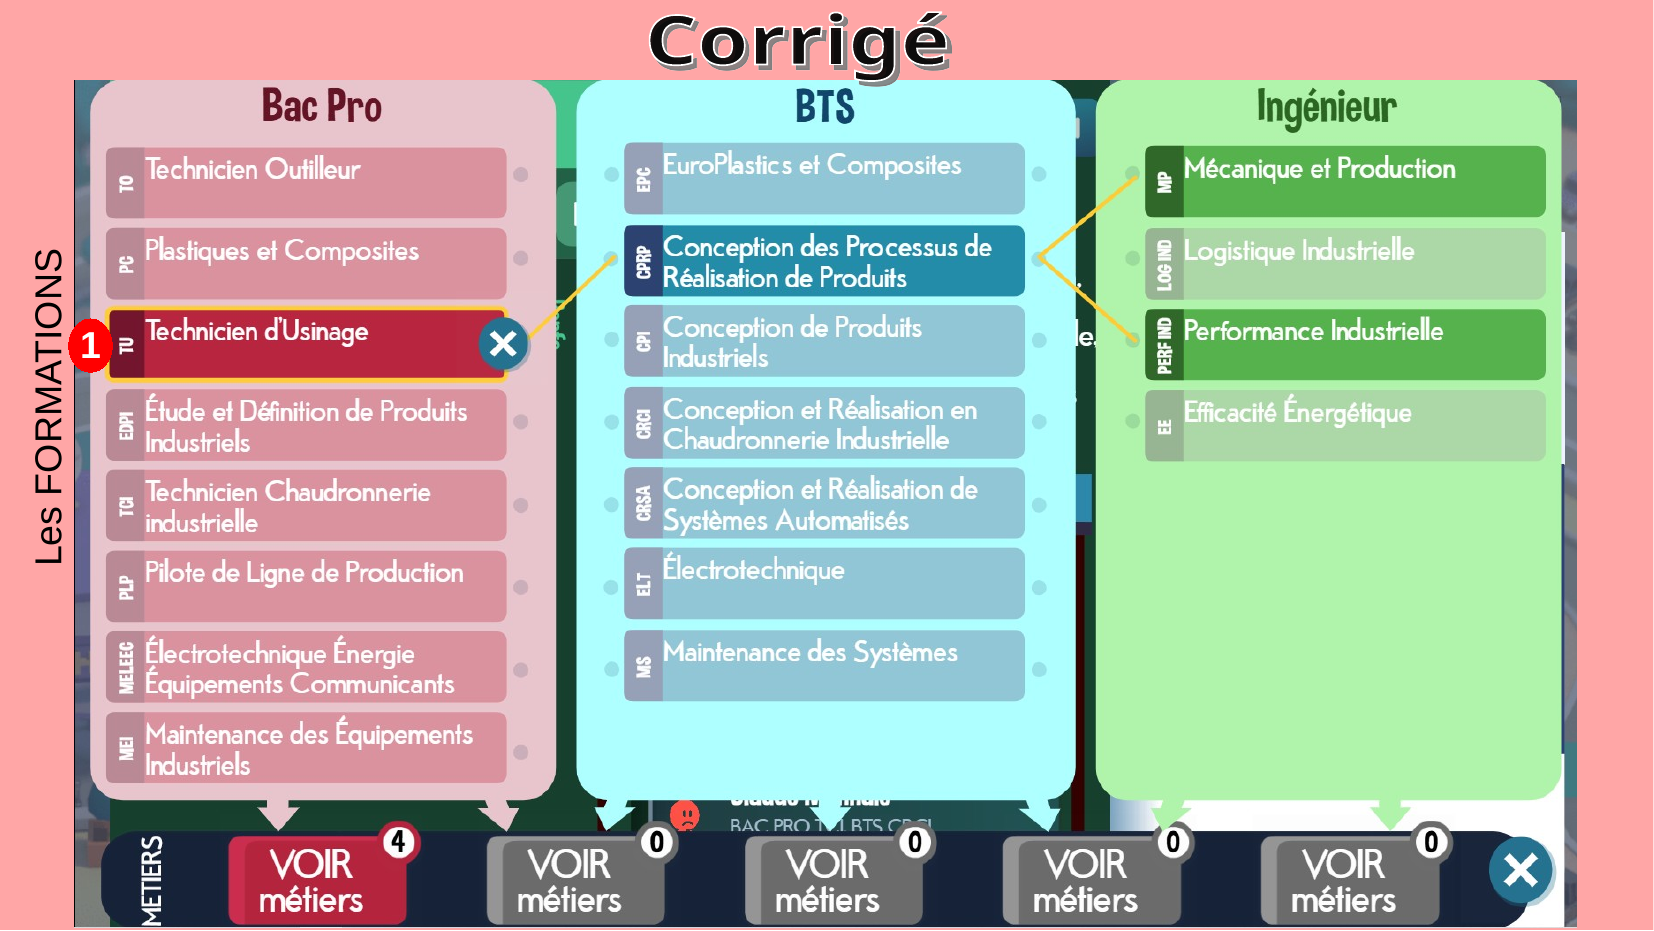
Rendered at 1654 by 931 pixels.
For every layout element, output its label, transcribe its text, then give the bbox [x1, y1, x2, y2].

text_box Corrigé [904, 26, 947, 66]
text_box Corrigé [701, 26, 745, 66]
text_box Corrigé [852, 26, 895, 82]
text_box Corrigé [829, 27, 843, 65]
text_box Les FORMATIONS [19, 124, 91, 582]
text_box 1 [68, 318, 113, 373]
text_box Corrigé [917, 12, 942, 24]
text_box Corrigé [829, 12, 843, 23]
picture [74, 80, 1577, 928]
text_box Corrigé [792, 26, 822, 65]
text_box Corrigé [649, 15, 695, 66]
text_box Corrigé [754, 26, 785, 65]
